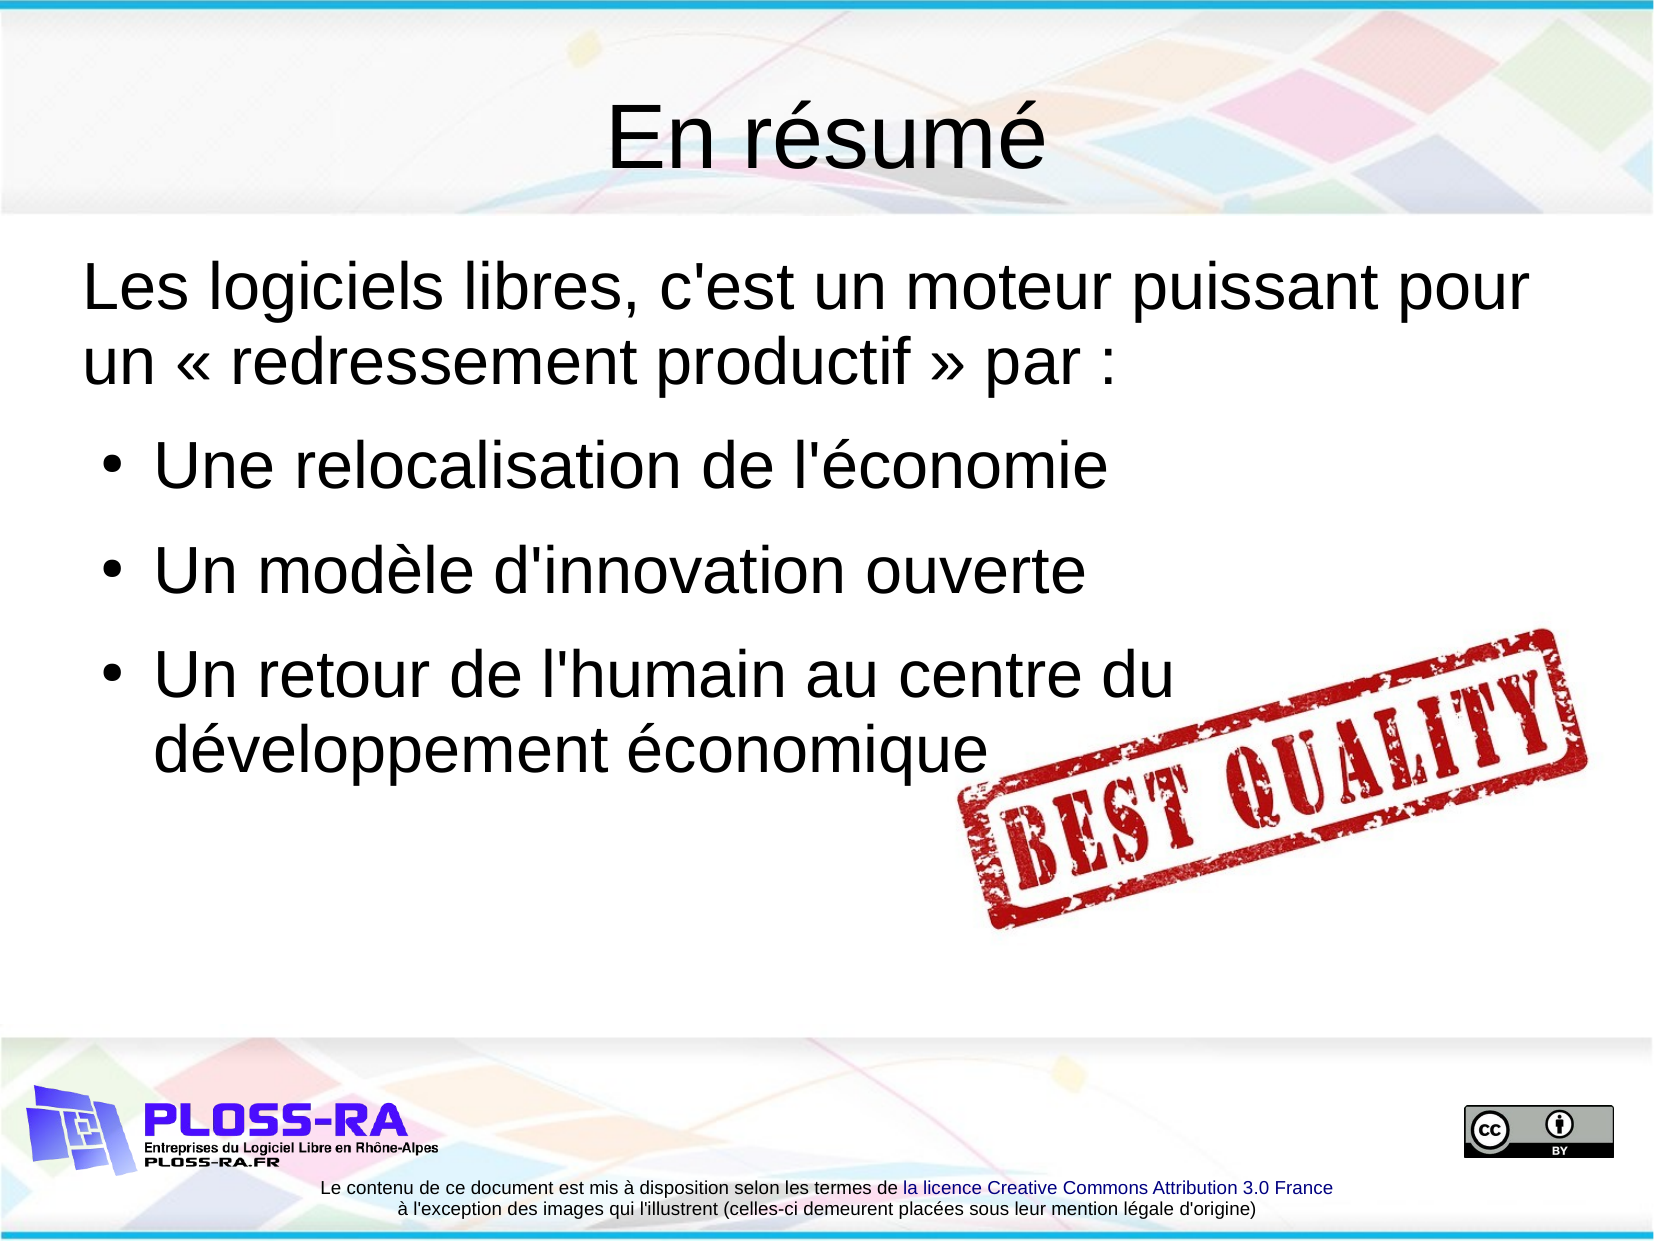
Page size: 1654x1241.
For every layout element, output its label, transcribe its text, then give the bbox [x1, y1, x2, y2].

list Les logiciels libres, c'est un moteur puissant pour un « redressement productif » par : Une relocalisation de l'économie Un modèle d'innovation ouverte Un retour de l'humain au centre du développement économique [82, 249, 1538, 969]
picture [0, 0, 1654, 216]
title En résumé [82, 49, 1571, 225]
picture [0, 507, 1654, 1241]
